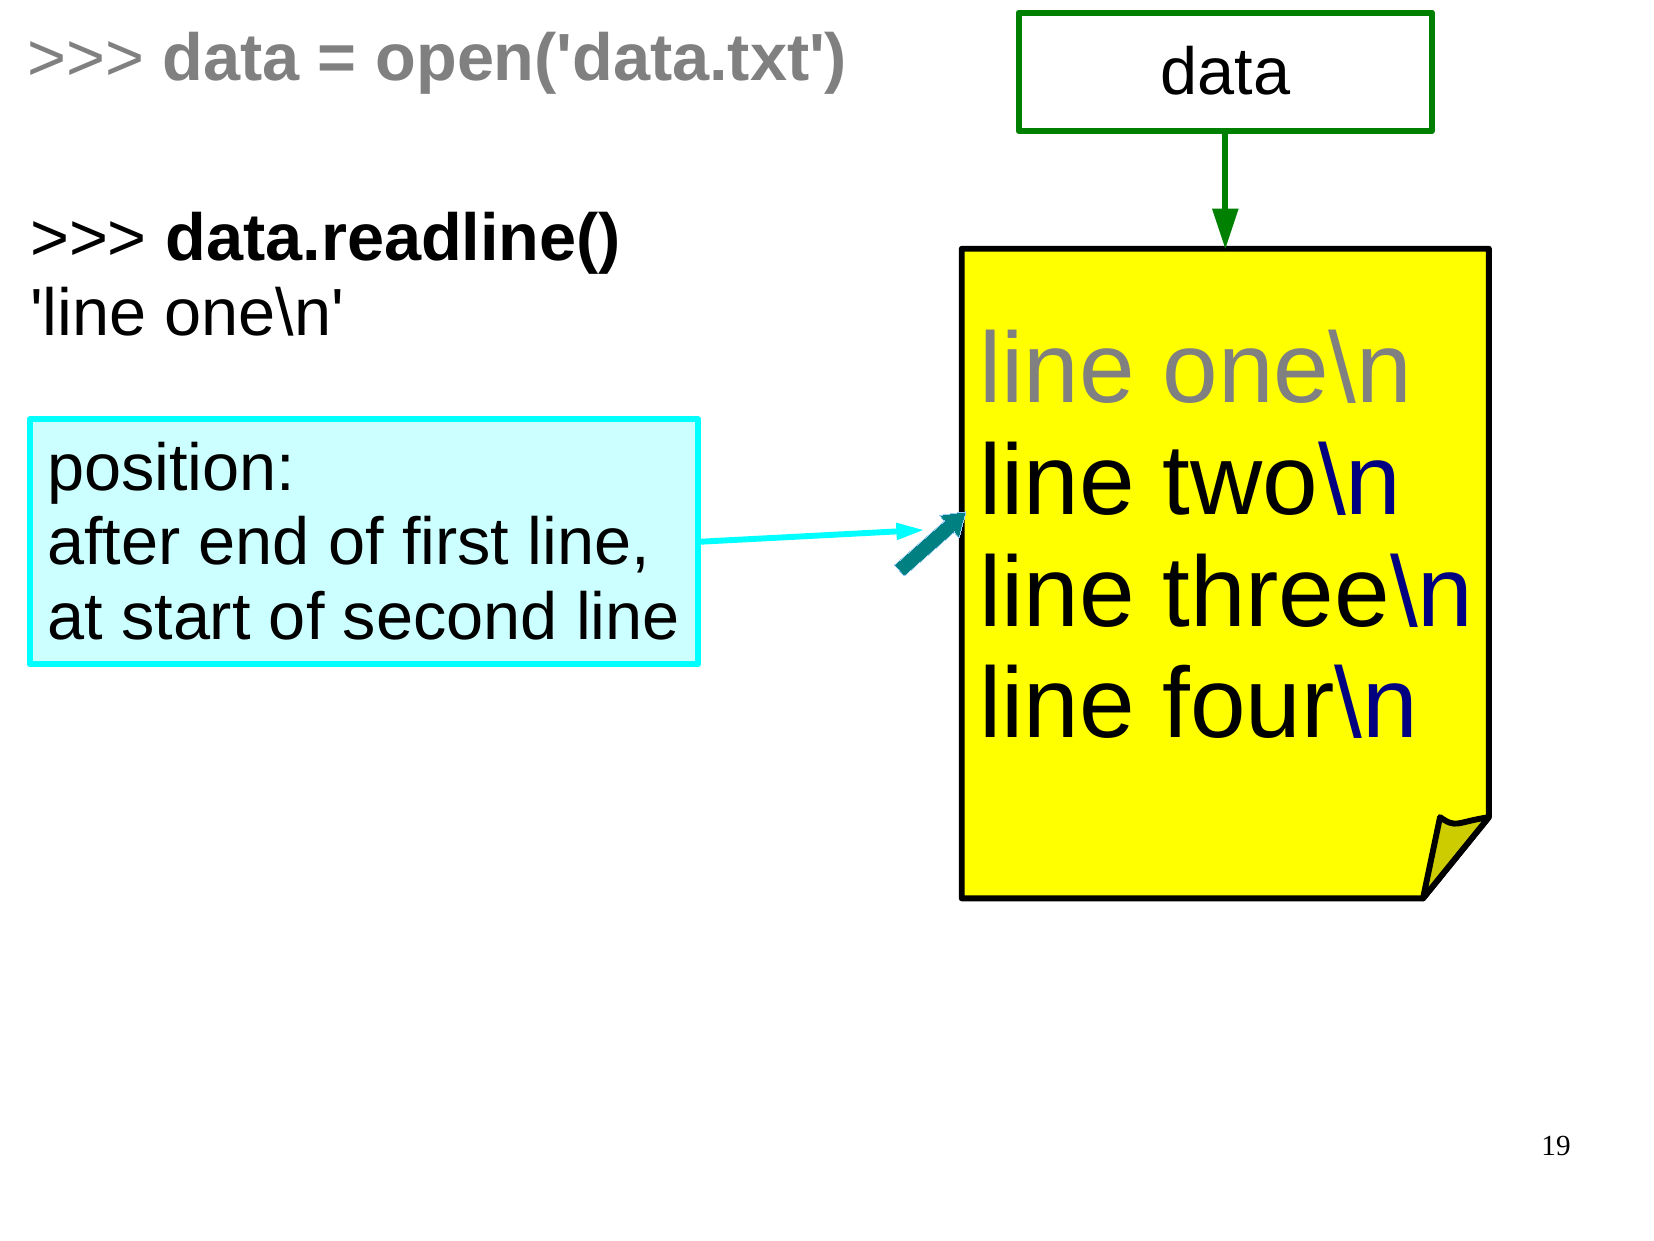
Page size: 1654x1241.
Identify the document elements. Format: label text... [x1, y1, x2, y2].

text_box [894, 511, 966, 576]
text_box data [1018, 12, 1433, 131]
text_box position: after end of first line, at start of second line [29, 419, 699, 665]
text_box line one\n line two\n line three\n line four\n [961, 248, 1489, 899]
text_box >>> data.readline() 'line one\n' [12, 189, 640, 361]
text_box >>> data = open('data.txt') [12, 12, 863, 103]
